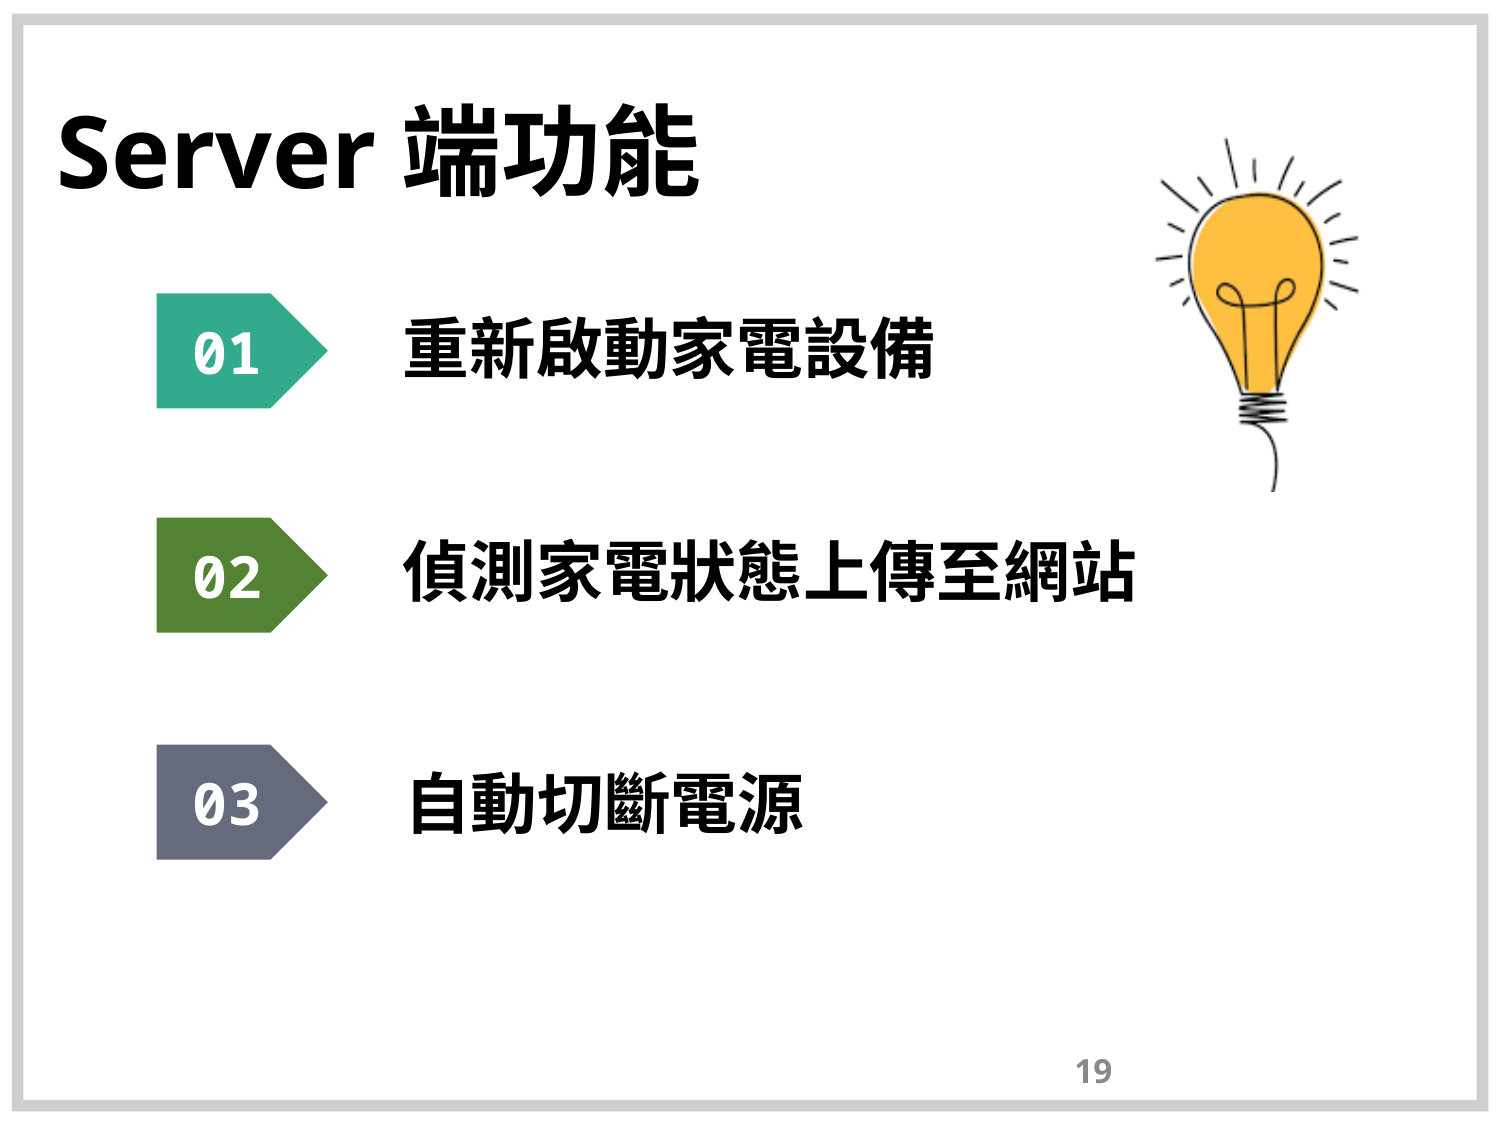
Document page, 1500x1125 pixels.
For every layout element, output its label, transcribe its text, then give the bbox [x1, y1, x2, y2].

title Server端功能 [41, 47, 1045, 266]
text_box 重新啟動家電設備 [387, 299, 1009, 396]
text_box 02 [156, 517, 328, 633]
text_box 03 [156, 744, 328, 860]
text_box 01 [156, 293, 328, 409]
text_box [11, 13, 1489, 1112]
text_box 19 [1059, 1042, 1397, 1103]
text_box 偵測家電狀態上傳至網站 [387, 522, 1182, 619]
picture [1045, 46, 1470, 492]
text_box 自動切斷電源 [389, 754, 866, 851]
